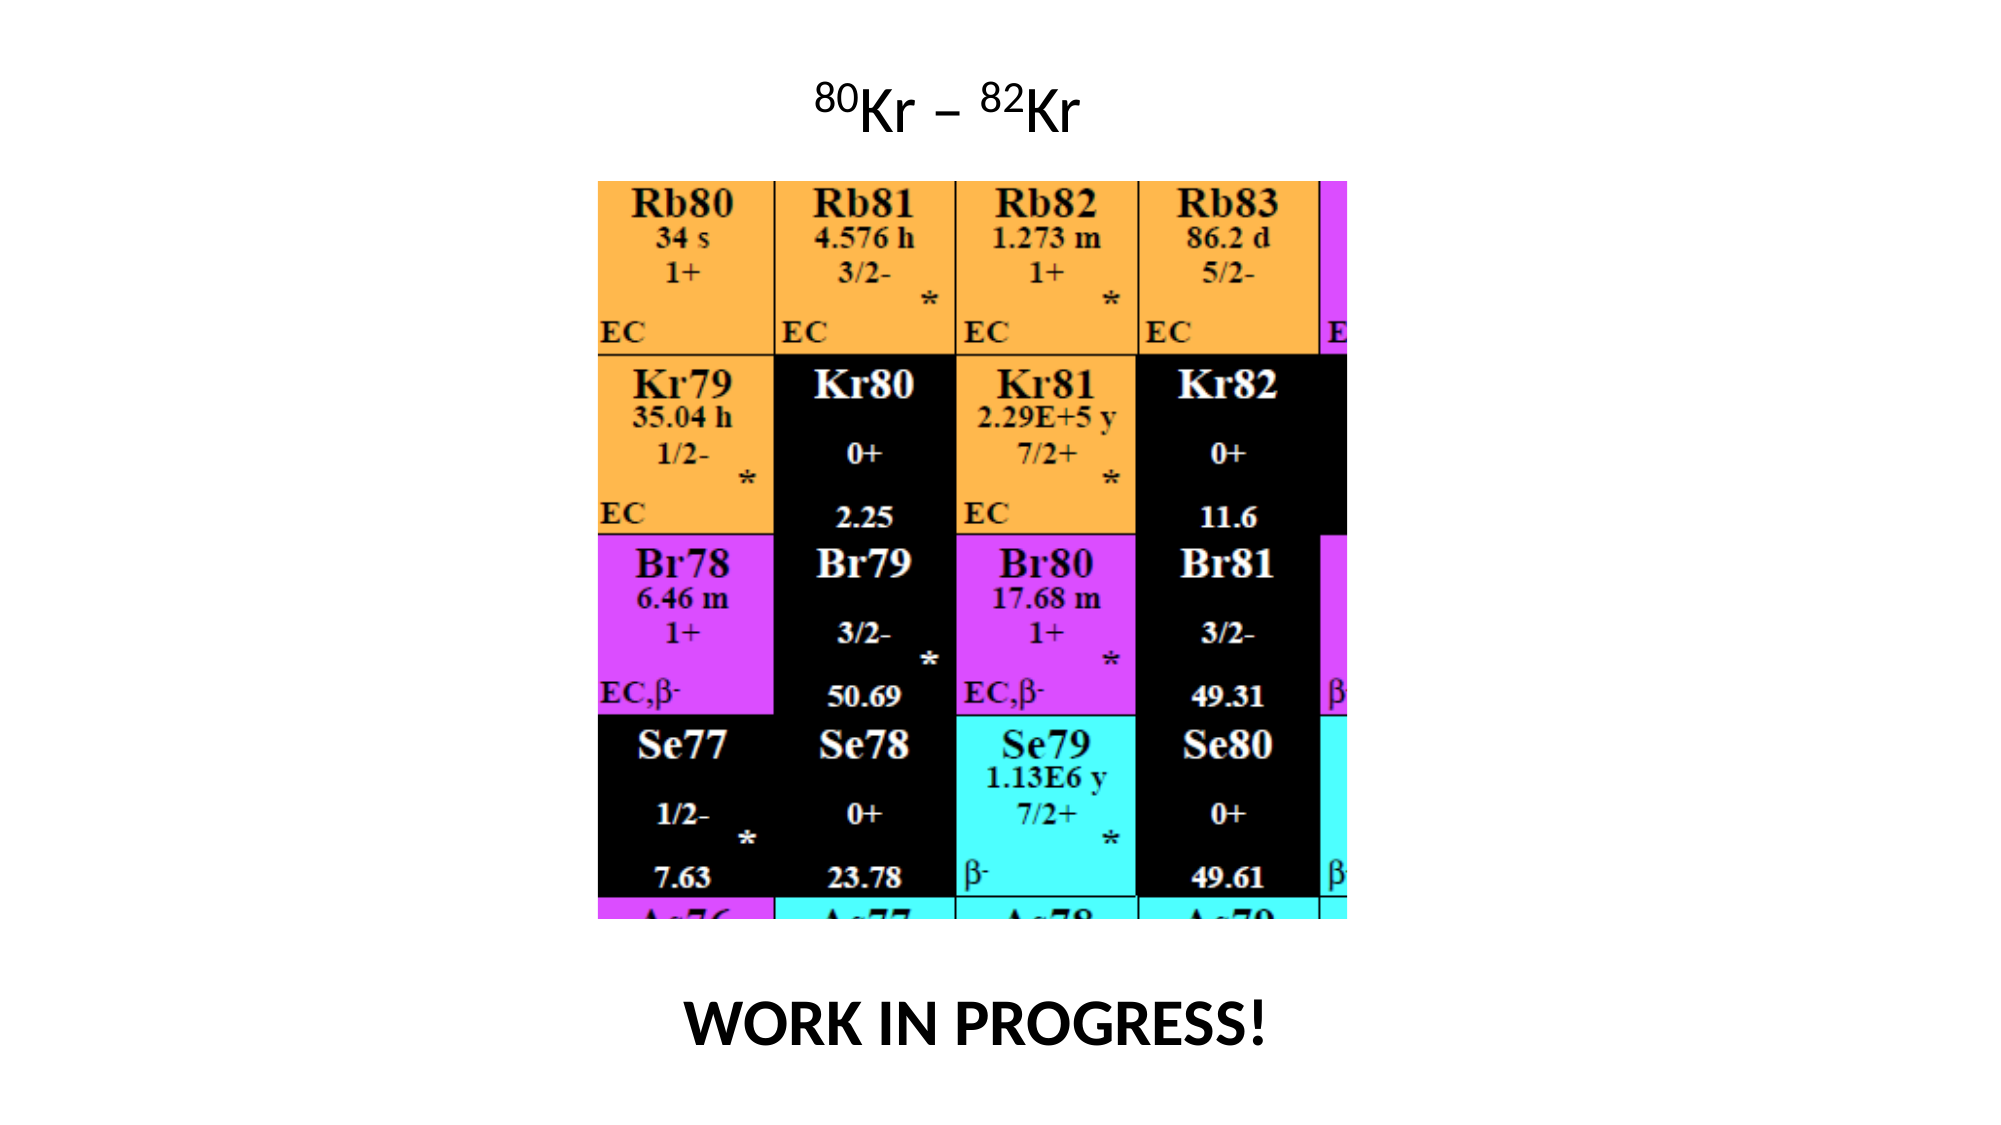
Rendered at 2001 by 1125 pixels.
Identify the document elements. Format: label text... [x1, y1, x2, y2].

text_box 80Kr – 82Kr [798, 57, 1100, 154]
text_box WORK IN PROGRESS! [668, 971, 1290, 1068]
picture [597, 181, 1348, 919]
